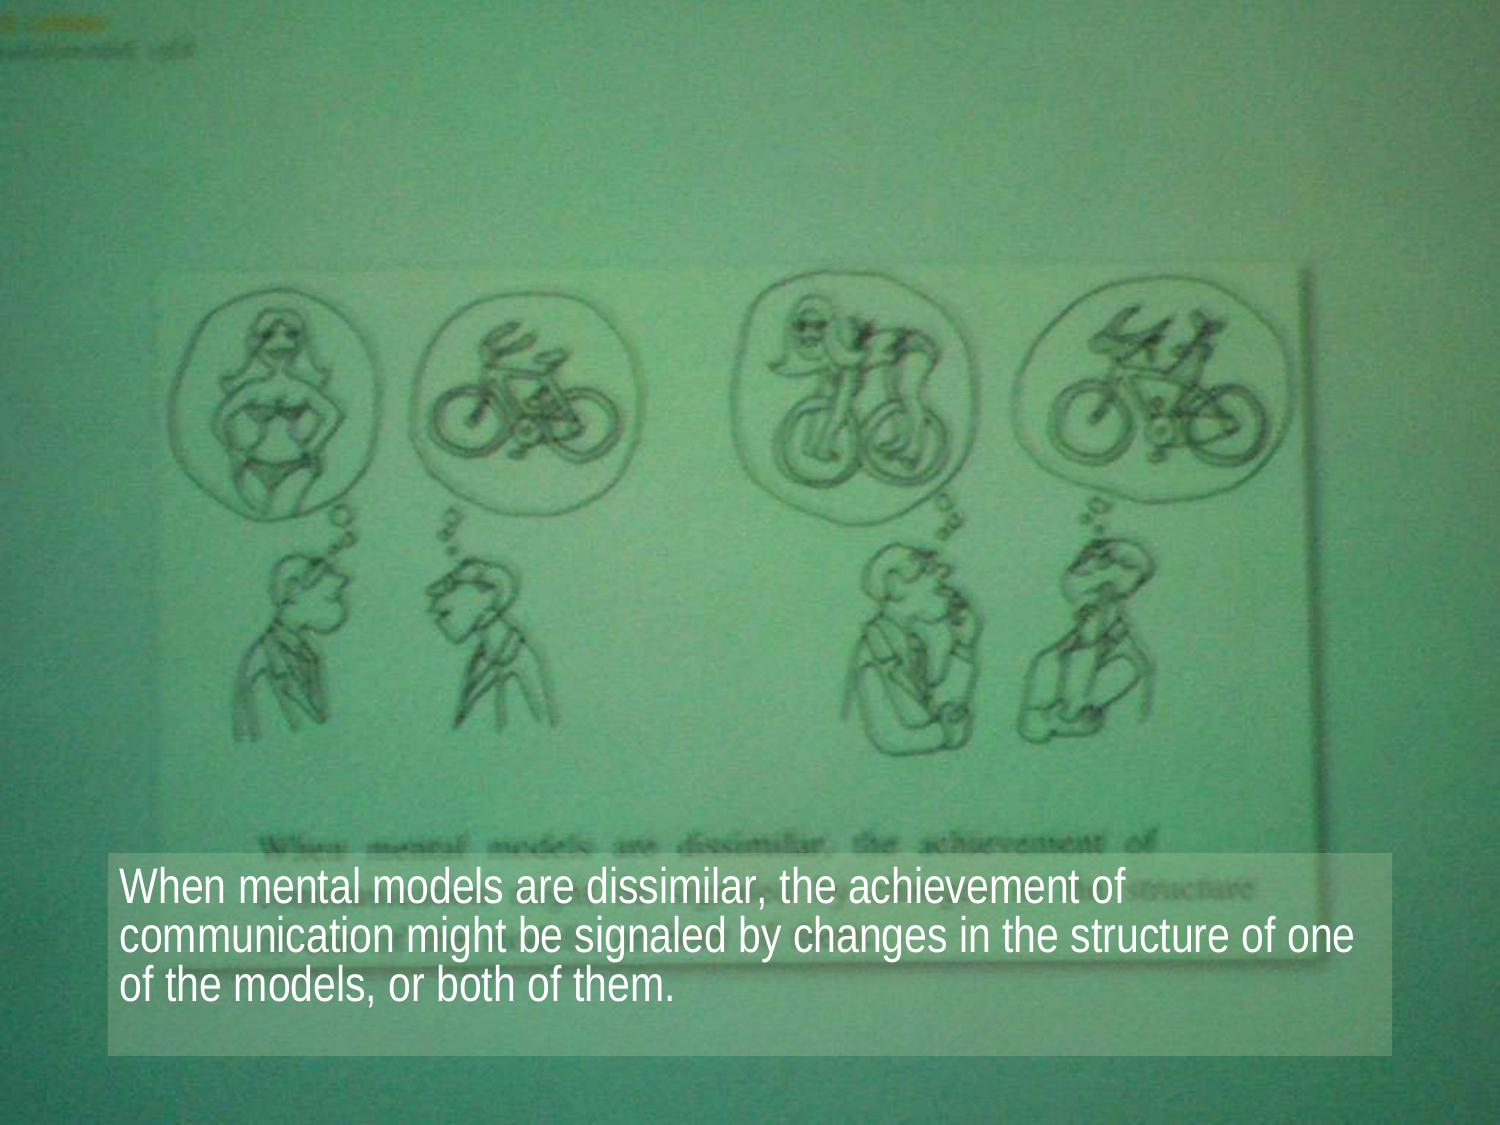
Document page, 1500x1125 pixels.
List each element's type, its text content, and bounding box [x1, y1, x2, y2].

picture [0, 0, 1500, 1125]
text_box When mental models are dissimilar, the achievement of communication might be signaled by changes in the structure of one of the models, or both of them. [107, 853, 1393, 1056]
